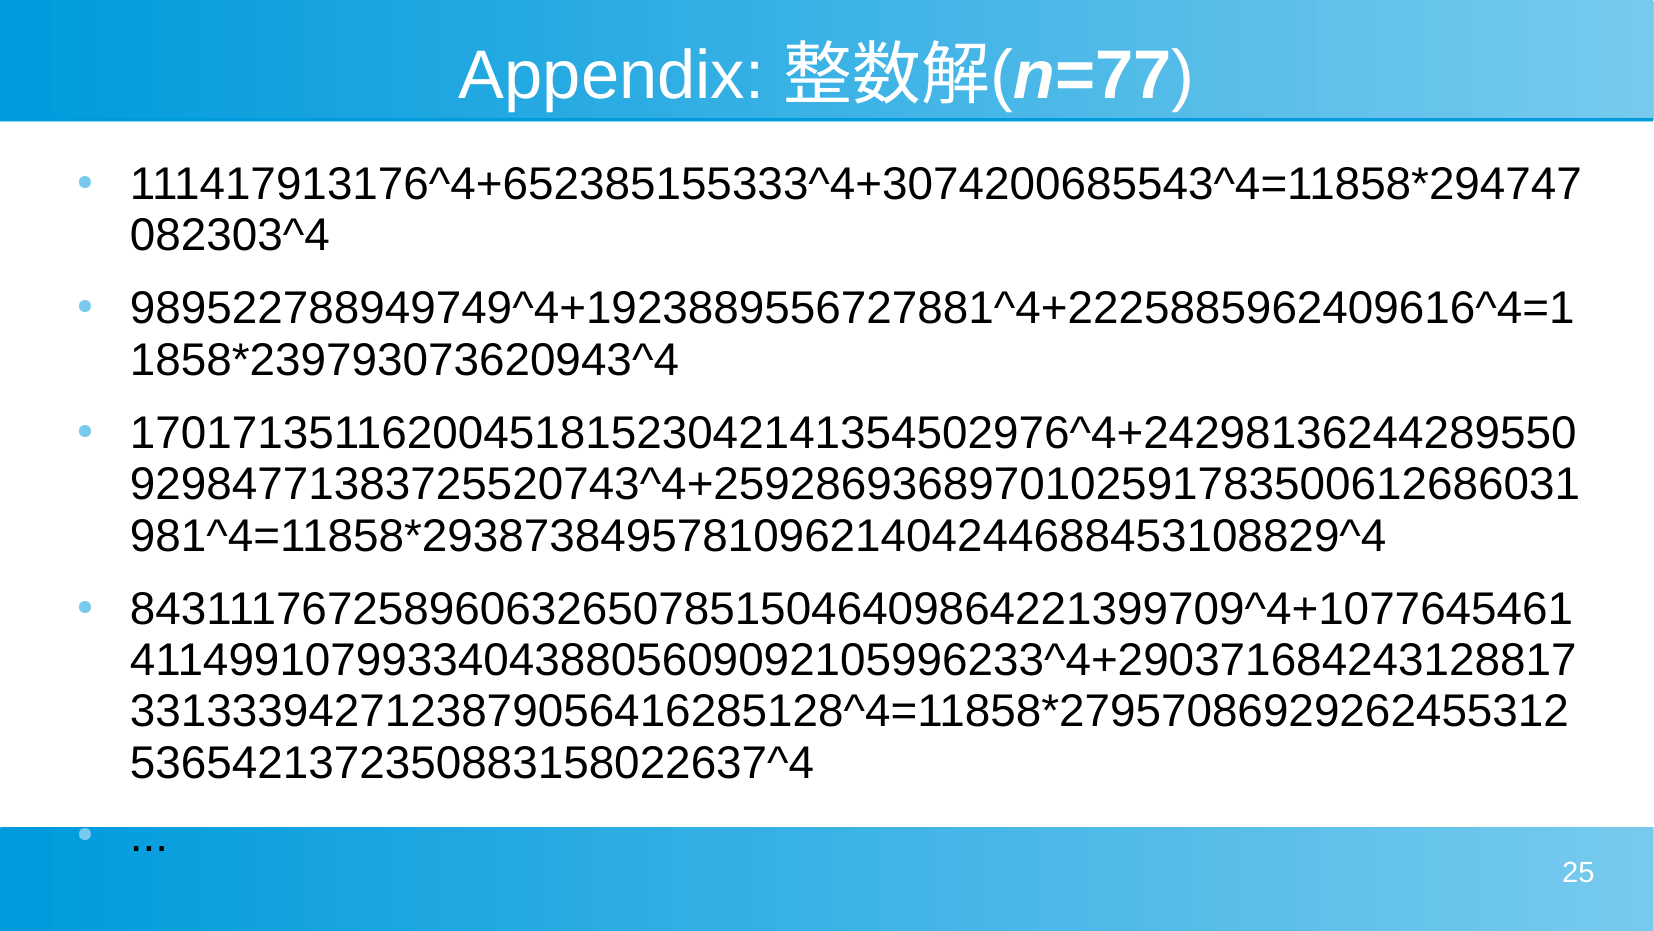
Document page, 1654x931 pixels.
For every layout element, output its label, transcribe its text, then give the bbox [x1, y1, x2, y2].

list 111417913176^4+652385155333^4+3074200685543^4=11858*294747082303^4 989522788949749^4+1923889556727881^4+2225885962409616^4=11858*239793073620943^4 1701713511620045181523042141354502976^4+2429813624428955092984771383725520743^4+2592869368970102591783500612686031981^4=11858*293873849578109621404244688453108829^4 84311176725896063265078515046409864221399709^4+1077645461411499107993340438805609092105996233^4+2903716842431288173313339427123879056416285128^4=11858*279570869292624553125365421372350883158022637^4 ... [59, 121, 1595, 857]
title Appendix: 整数解(n=77) [59, 29, 1595, 108]
